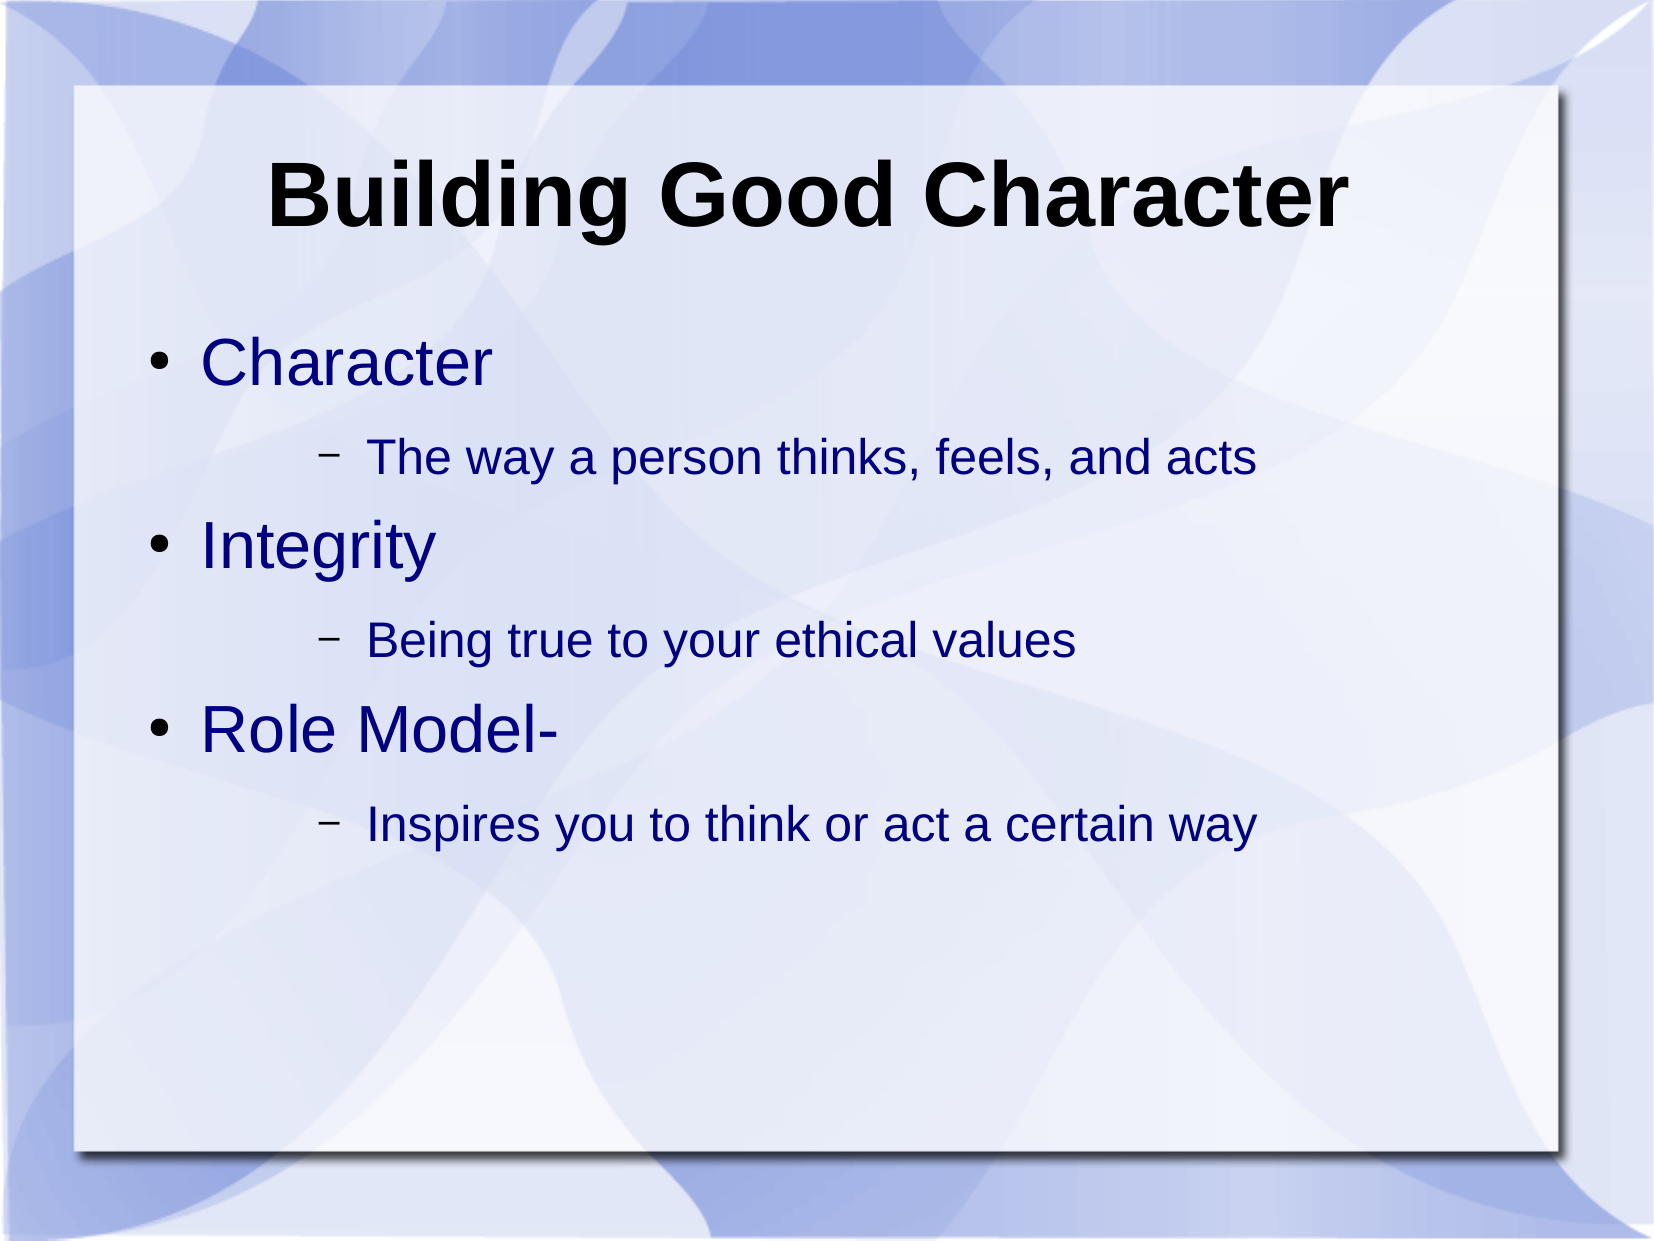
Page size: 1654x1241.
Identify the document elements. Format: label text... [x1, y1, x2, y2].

title Building Good Character [82, 90, 1536, 298]
list Character The way a person thinks, feels, and acts Integrity Being true to your ethical values Role Model- Inspires you to think or act a certain way [129, 324, 1489, 975]
picture [0, 0, 1654, 1241]
